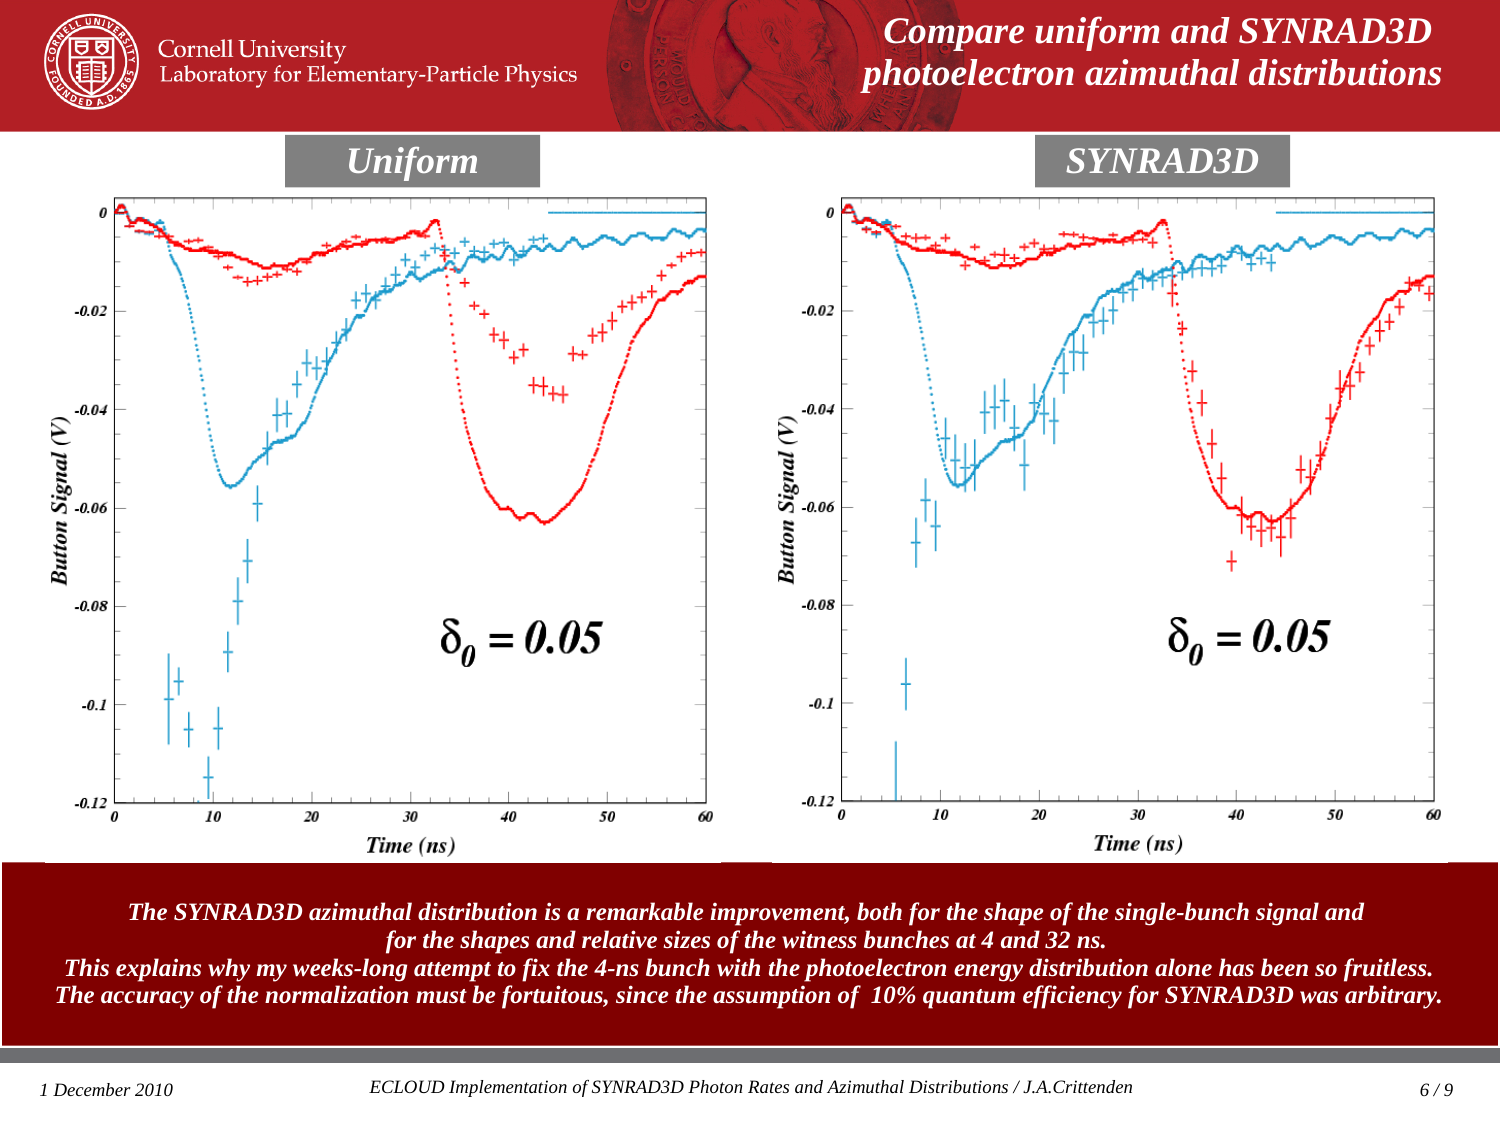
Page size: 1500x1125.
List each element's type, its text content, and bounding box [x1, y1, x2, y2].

picture [45, 187, 721, 863]
text_box Uniform [285, 134, 541, 188]
picture [0, 0, 1500, 132]
picture [772, 187, 1448, 863]
text_box The SYNRAD3D azimuthal distribution is a remarkable improvement, both for the shape of the single-bunch signal and for the shapes and relative sizes of the witness bunches at 4 and 32 ns. This explains why my weeks-long attempt to fix the 4-ns bunch with the photoelectron energy distribution alone has been so fruitless. The accuracy of the normalization must be fortuitous, since the assumption of 10% quantum efficiency for SYNRAD3D was arbitrary. [2, 862, 1498, 1046]
text_box Compare uniform and SYNRAD3D photoelectron azimuthal distributions [825, 2, 1500, 116]
text_box SYNRAD3D [1035, 134, 1291, 188]
